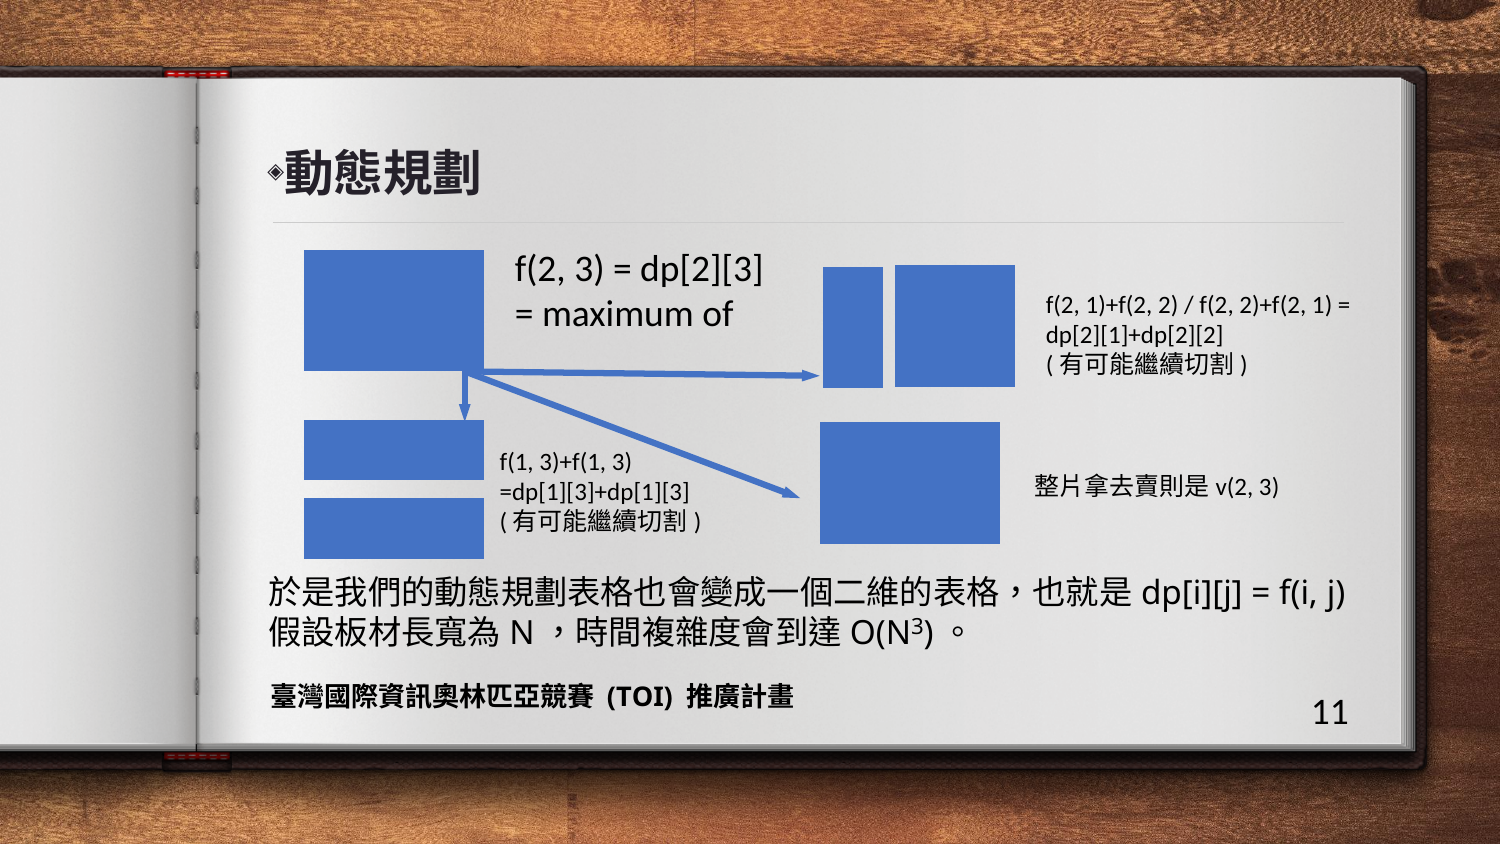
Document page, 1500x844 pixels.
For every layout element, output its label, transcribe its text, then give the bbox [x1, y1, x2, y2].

table_header [940, 422, 1000, 483]
table_cell [424, 311, 484, 371]
table_header [424, 498, 484, 559]
table_cell [880, 483, 940, 544]
text_box f(2, 3) = dp[2][3] = maximum of [499, 236, 815, 343]
table_header [364, 250, 424, 311]
table_cell [955, 326, 1015, 387]
list 動態規劃 [252, 126, 1194, 216]
table_cell [304, 311, 364, 371]
text_box 於是我們的動態規劃表格也會變成一個二維的表格，也就是dp[i][j] = f(i, j) 假設板材長寬為N，時間複雜度會到達O(N3)。 [253, 563, 1386, 660]
table_header [304, 420, 364, 480]
table_header [424, 420, 484, 480]
table_header [364, 498, 424, 559]
text_box f(2, 1)+f(2, 2) / f(2, 2)+f(2, 1) = dp[2][1]+dp[2][2] (有可能繼續切割) [1030, 281, 1419, 388]
table_header [895, 265, 955, 326]
text_box 整片拿去賣則是v(2, 3) [1019, 462, 1296, 509]
table_header [304, 250, 364, 311]
table_cell [364, 311, 424, 371]
table_cell [873, 483, 880, 544]
table_header [364, 420, 424, 480]
table_cell [940, 483, 1000, 544]
table_header [424, 250, 484, 311]
table_cell [823, 328, 883, 388]
table_header [823, 267, 883, 328]
table_header [304, 498, 364, 559]
table_cell [895, 326, 955, 387]
table_header [820, 422, 880, 483]
text_box f(1, 3)+f(1, 3) =dp[1][3]+dp[1][3] (有可能繼續切割) [484, 438, 873, 545]
text_box [1295, 672, 1386, 737]
table_header [880, 422, 940, 483]
table_header [955, 265, 1015, 326]
